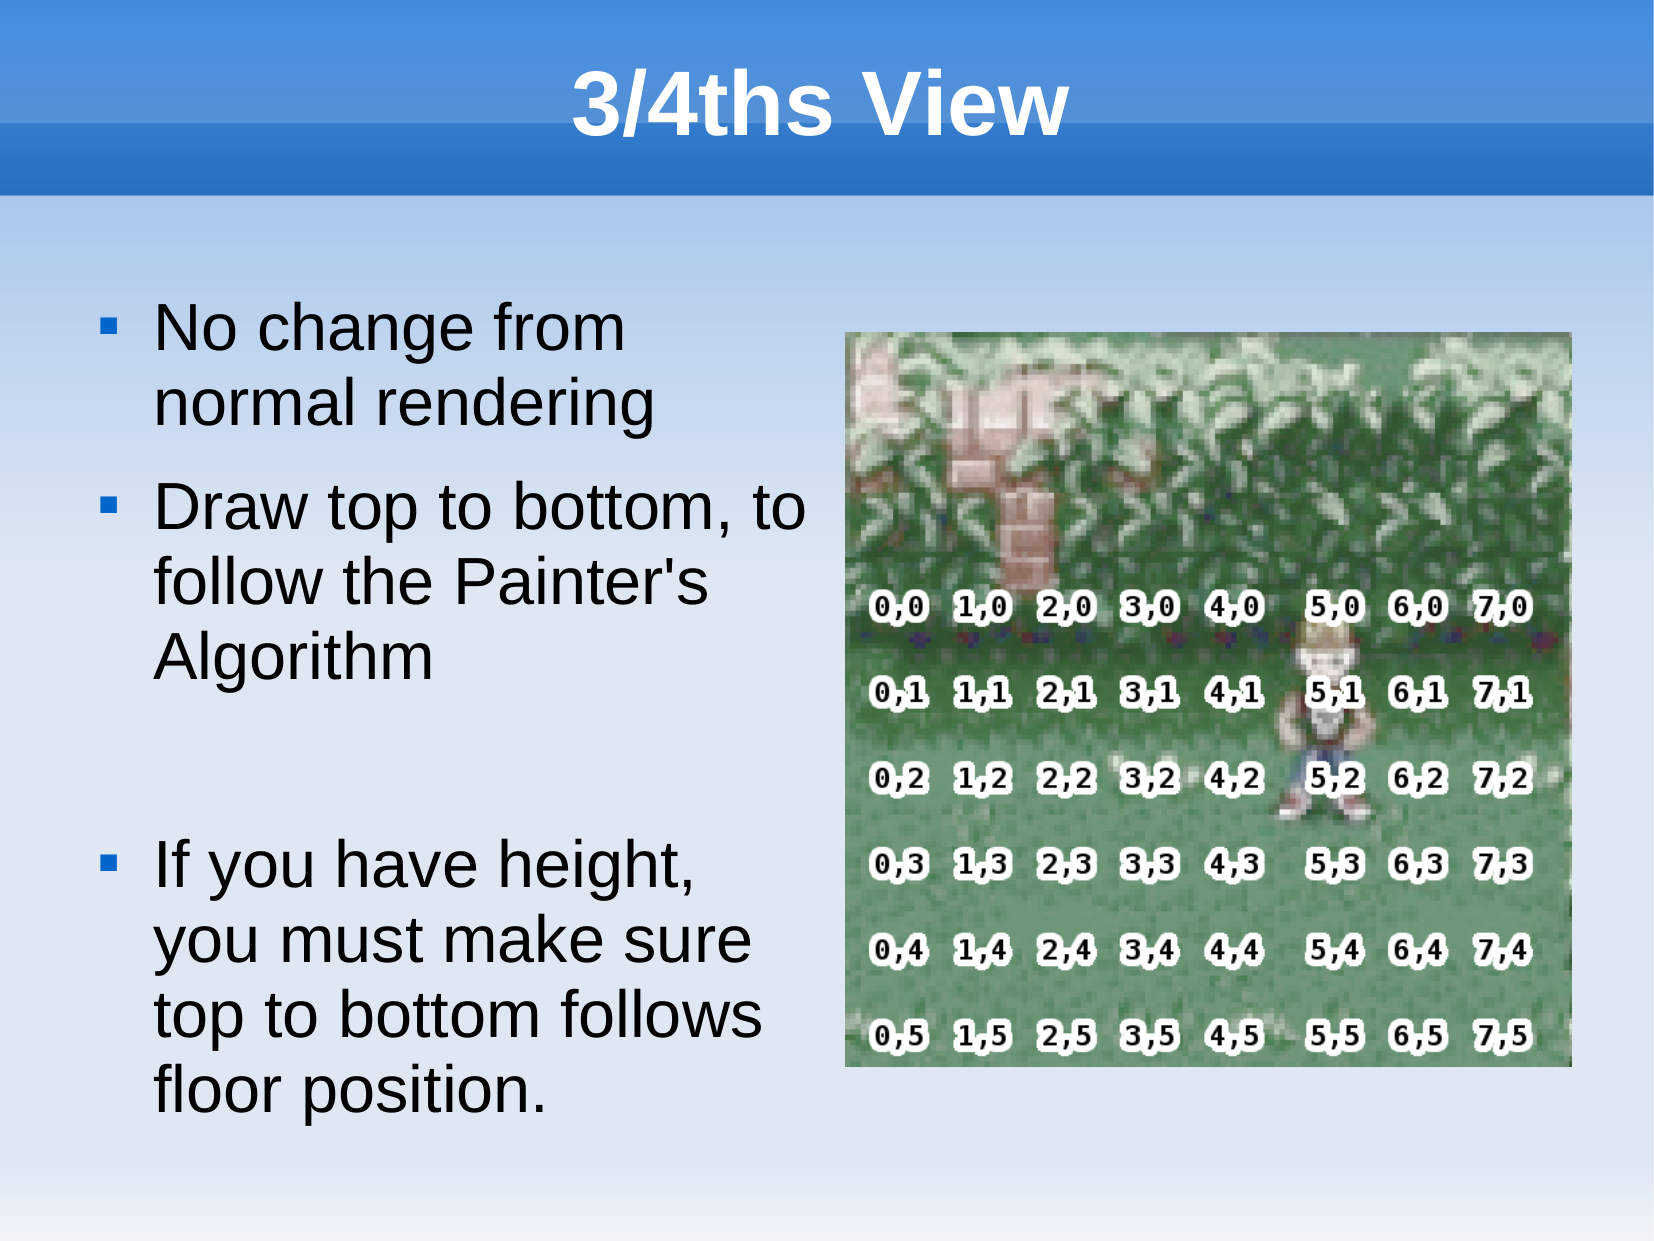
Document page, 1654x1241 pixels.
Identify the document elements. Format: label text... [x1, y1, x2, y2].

title 3/4ths View [76, 0, 1565, 208]
picture [0, 0, 1654, 1241]
list No change from normal rendering Draw top to bottom, to follow the Painter's Algorithm If you have height, you must make sure top to bottom follows floor position. [82, 290, 809, 1127]
